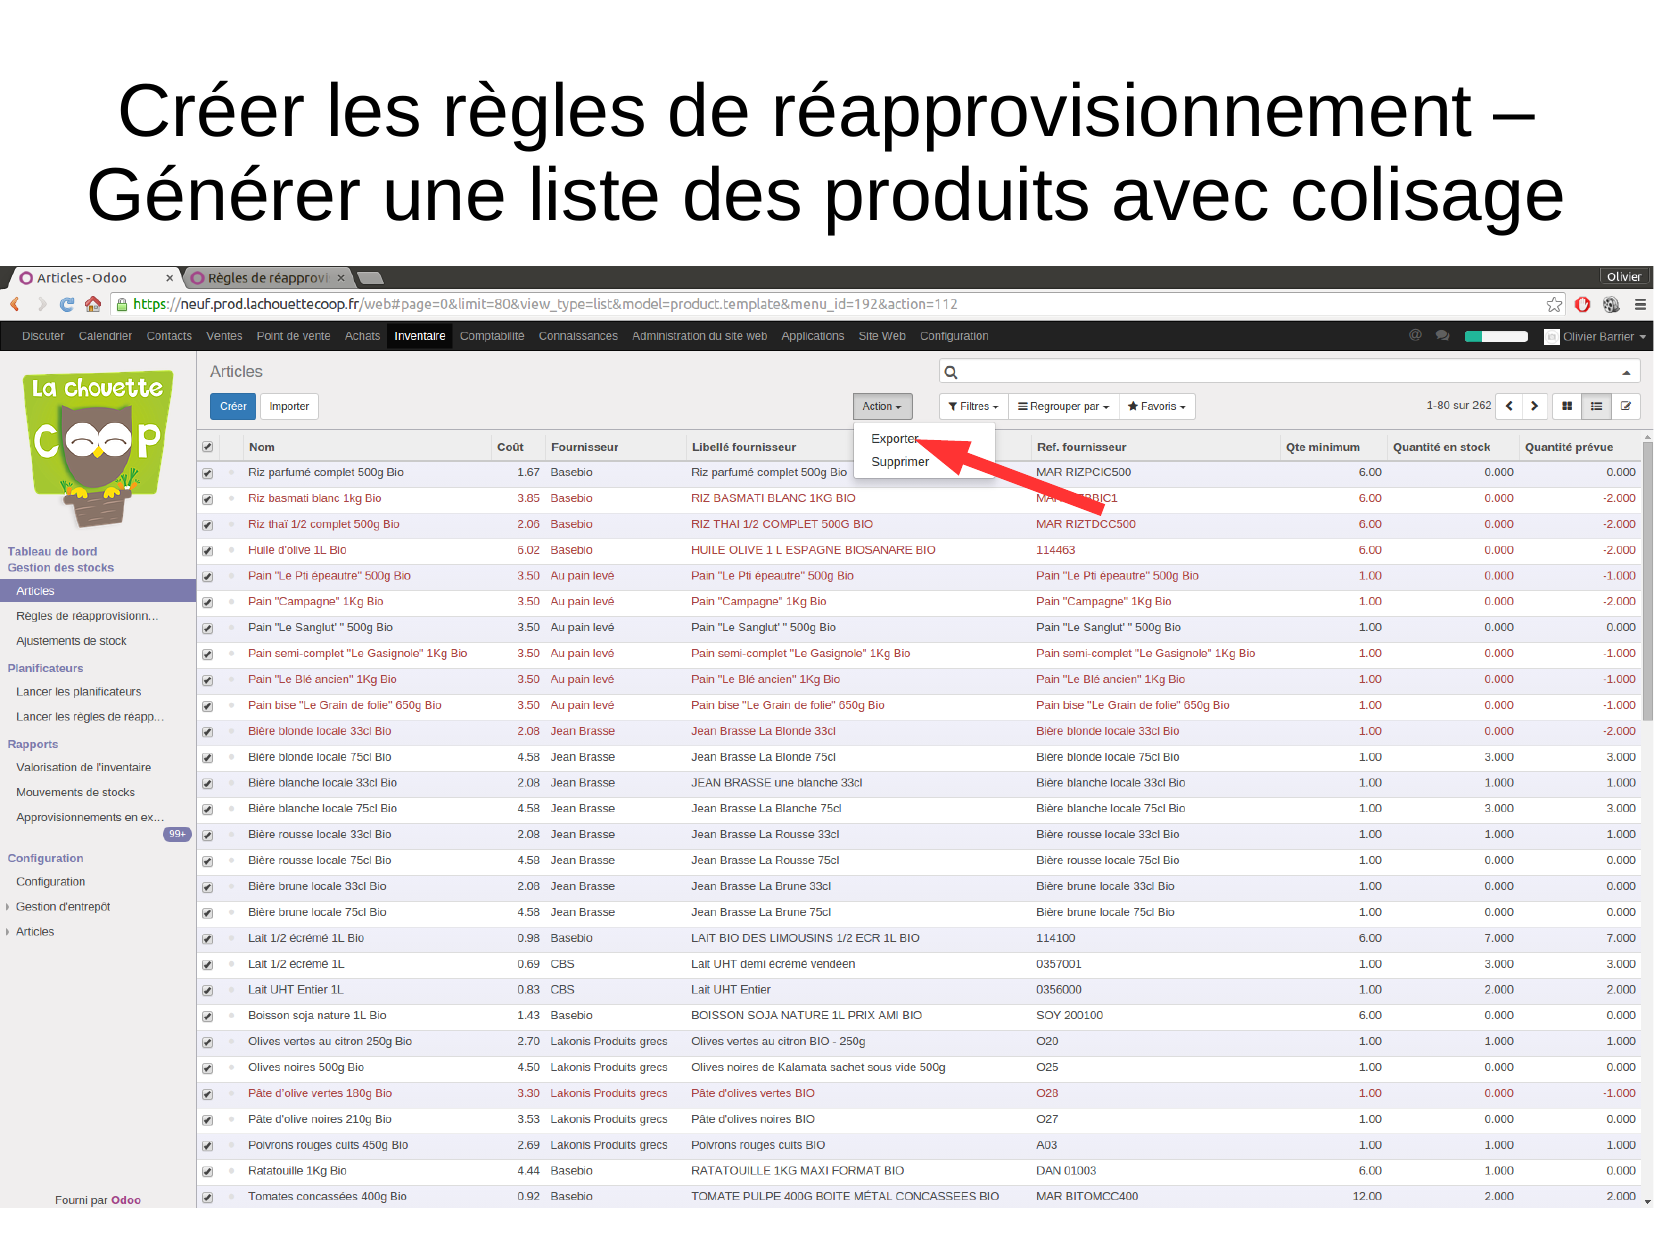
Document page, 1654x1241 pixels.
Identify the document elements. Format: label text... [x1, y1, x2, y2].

title Créer les règles de réapprovisionnement – Générer une liste des produits avec colisage [82, 49, 1571, 257]
picture [0, 266, 1654, 1208]
